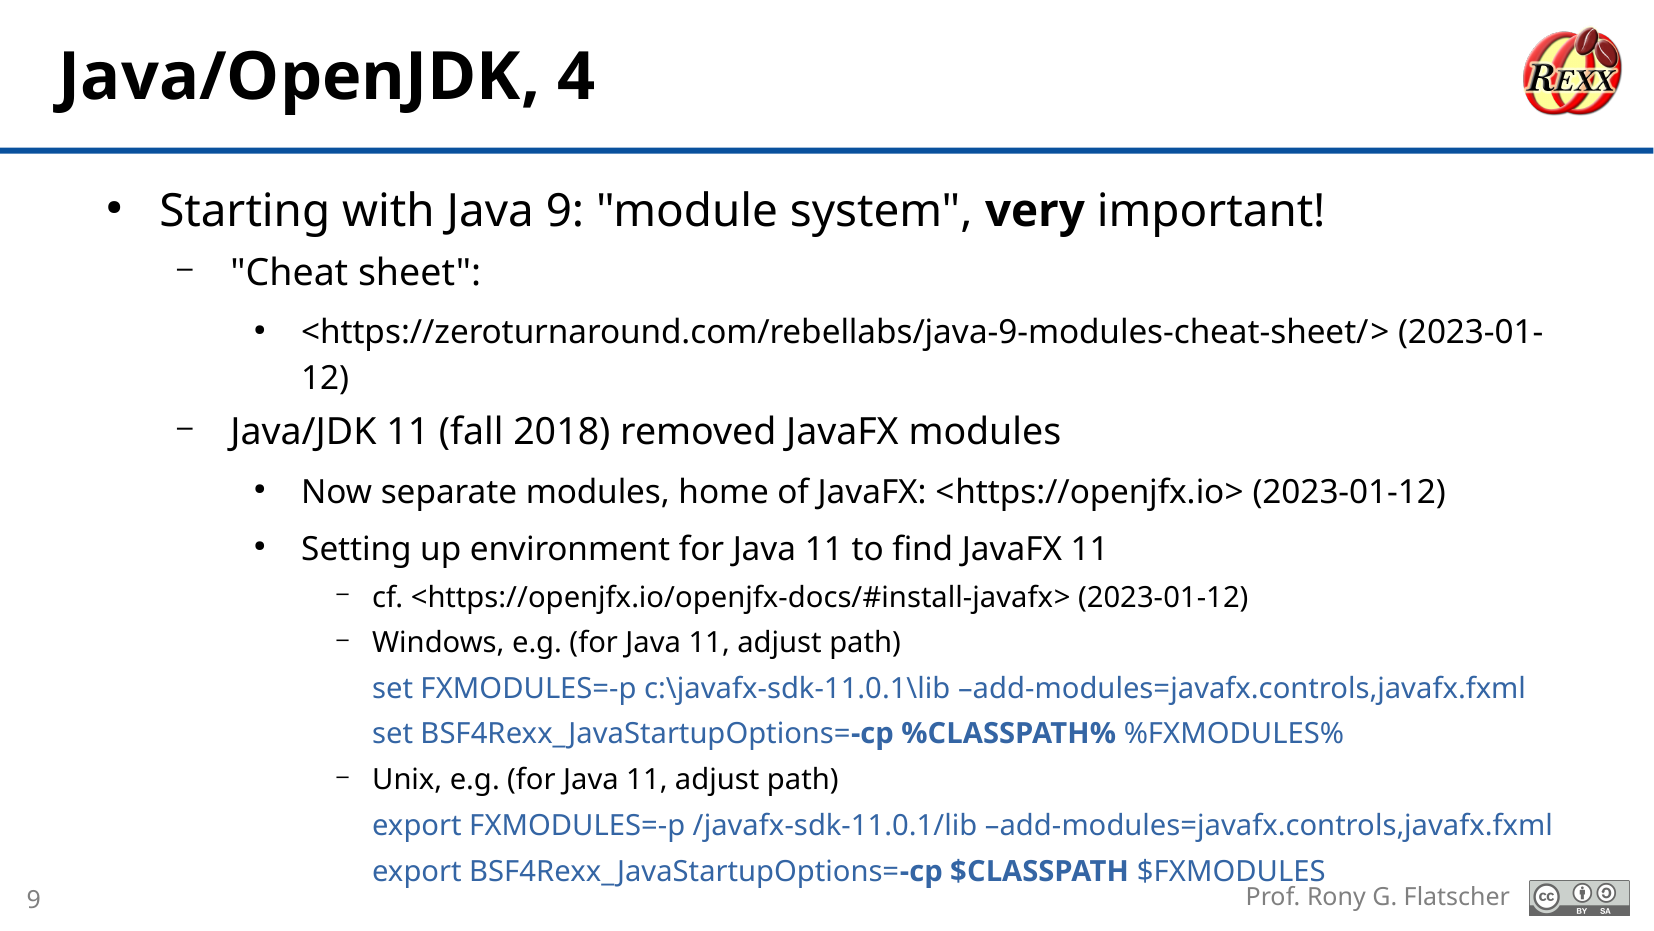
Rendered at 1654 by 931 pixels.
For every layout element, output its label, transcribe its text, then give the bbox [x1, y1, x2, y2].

list Starting with Java 9: "module system", very important! "Cheat sheet": <https://zeroturnaround.com/rebellabs/java-9-modules-cheat-sheet/> (2023-01-12) Java/JDK 11 (fall 2018) removed JavaFX modules Now separate modules, home of JavaFX: <https://openjfx.io> (2023-01-12) Setting up environment for Java 11 to find JavaFX 11 cf. <https://openjfx.io/openjfx-docs/#install-javafx> (2023-01-12) Windows, e.g. (for Java 11, adjust path) set FXMODULES=-p c:\javafx-sdk-11.0.1\lib –add-modules=javafx.controls,javafx.fxml set BSF4Rexx_JavaStartupOptions=-cp %CLASSPATH% %FXMODULES% Unix, e.g. (for Java 11, adjust path) export FXMODULES=-p /javafx-sdk-11.0.1/lib –add-modules=javafx.controls,javafx.fxml export BSF4Rexx_JavaStartupOptions=-cp $CLASSPATH $FXMODULES [88, 177, 1577, 857]
title Java/OpenJDK, 4 [0, 0, 1625, 148]
